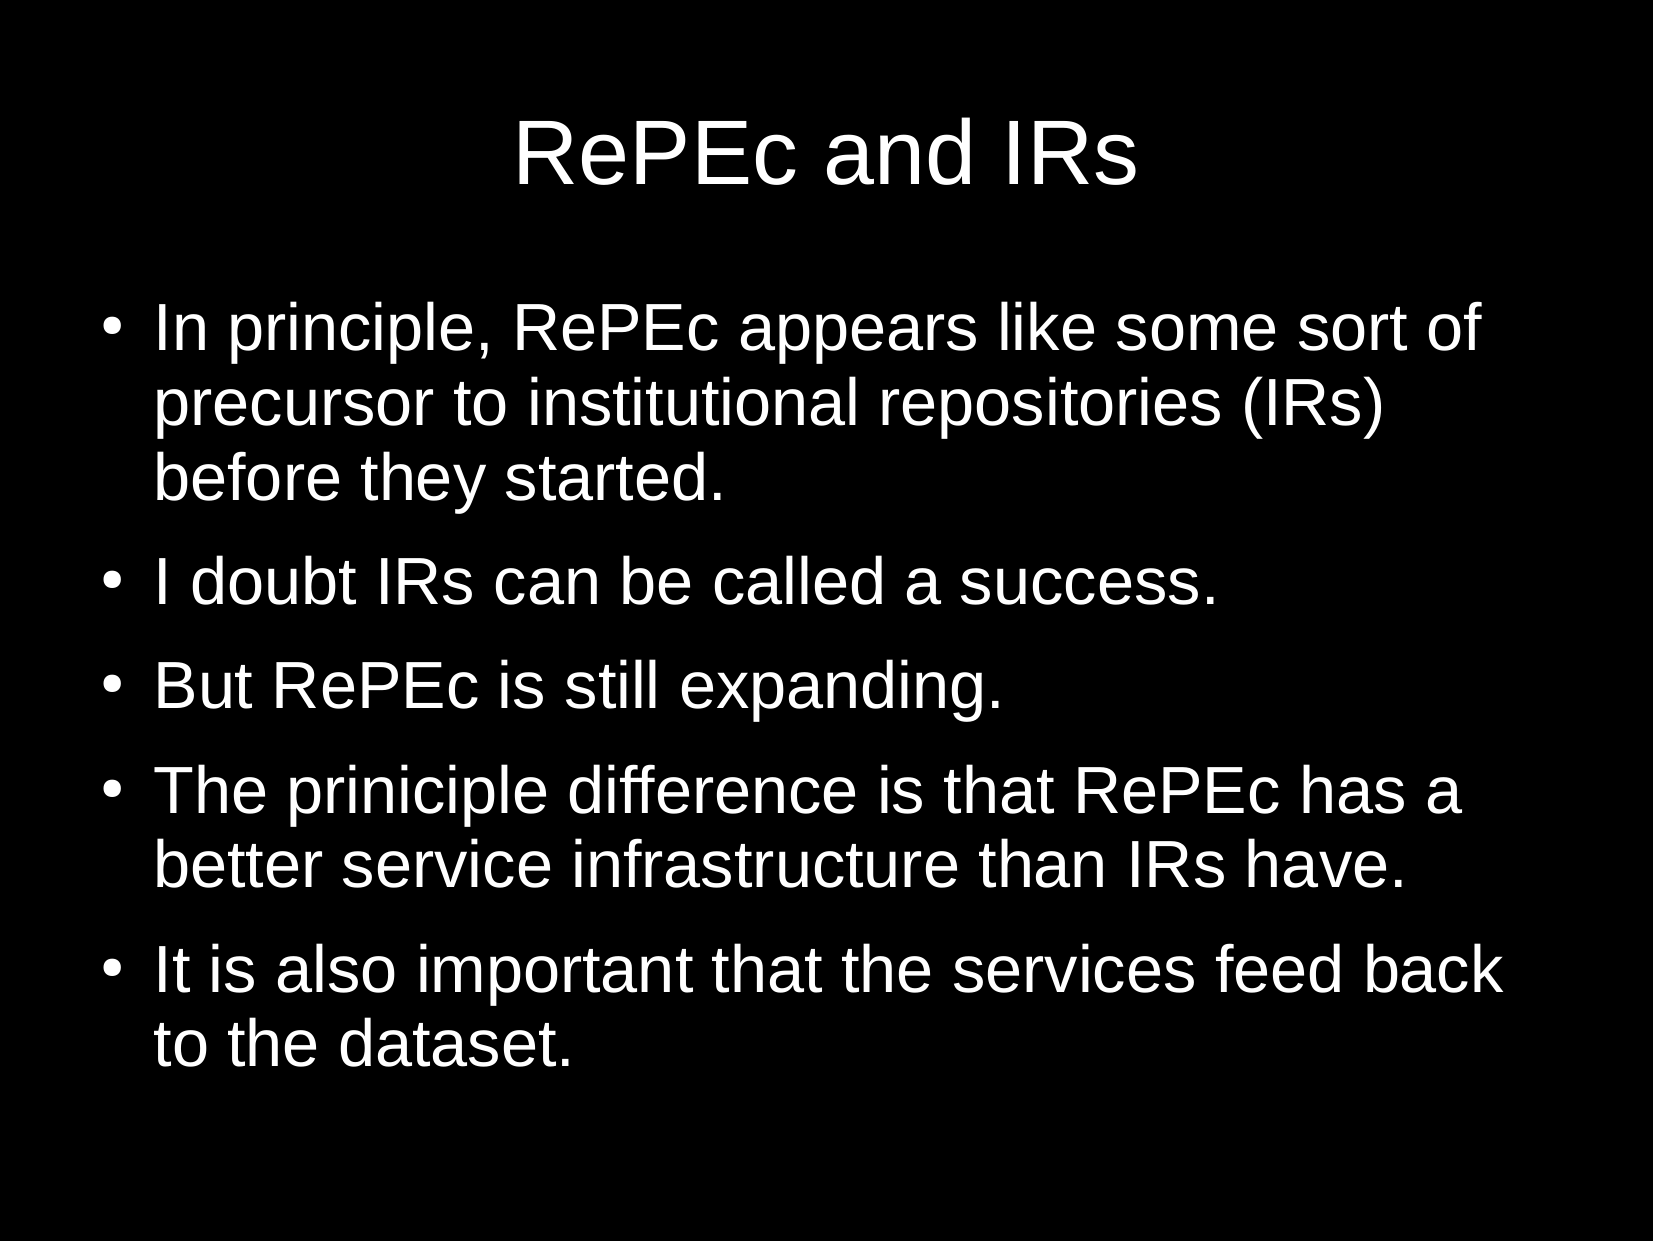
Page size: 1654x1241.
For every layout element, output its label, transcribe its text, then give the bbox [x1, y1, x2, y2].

list In principle, RePEc appears like some sort of precursor to institutional repositories (IRs) before they started. I doubt IRs can be called a success. But RePEc is still expanding. The priniciple difference is that RePEc has a better service infrastructure than IRs have. It is also important that the services feed back to the dataset. [82, 290, 1571, 1109]
title RePEc and IRs [82, 56, 1571, 250]
